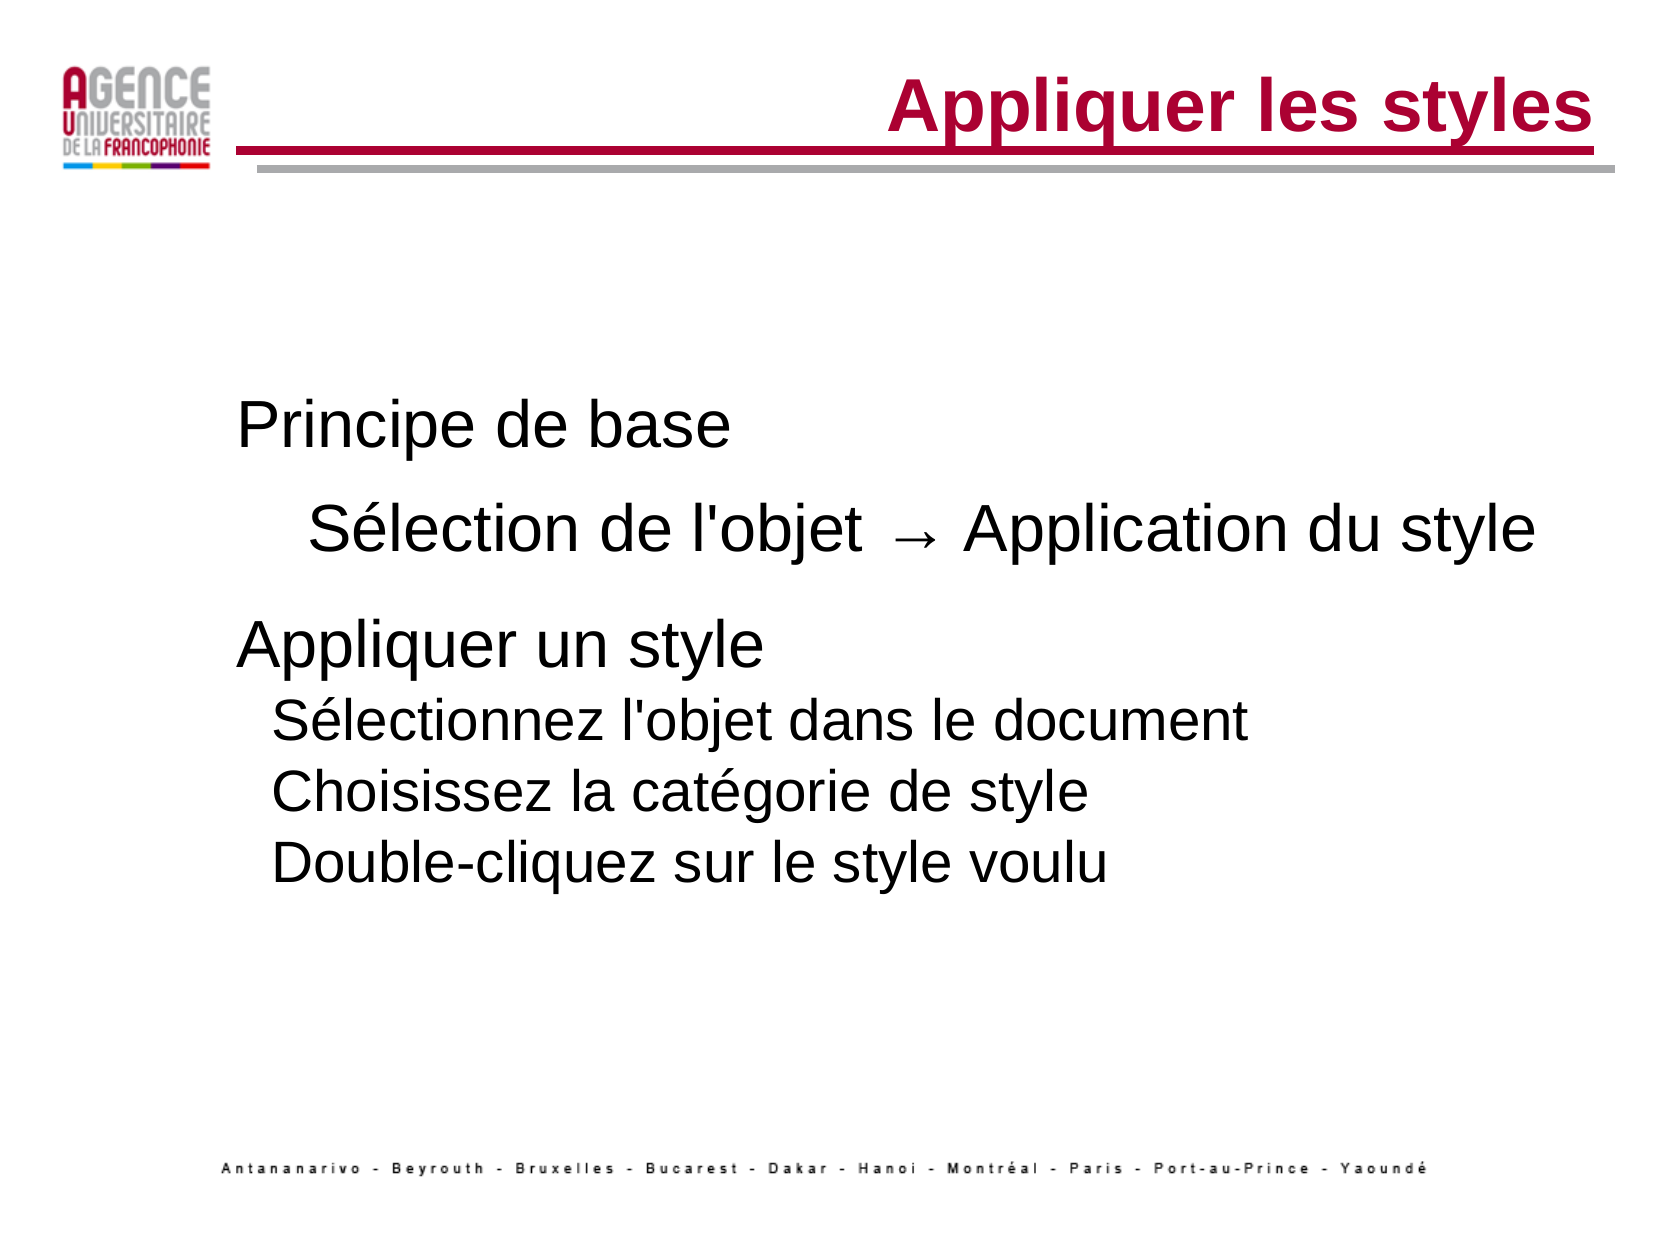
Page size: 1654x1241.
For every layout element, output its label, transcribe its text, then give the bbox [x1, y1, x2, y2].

title Appliquer les styles [236, 63, 1595, 148]
list Principe de base Sélection de l'objet → Application du style Appliquer un style Sélectionnez l'objet dans le document Choisissez la catégorie de style Double-cliquez sur le style voulu [236, 241, 1595, 1135]
picture [29, 29, 1625, 1241]
